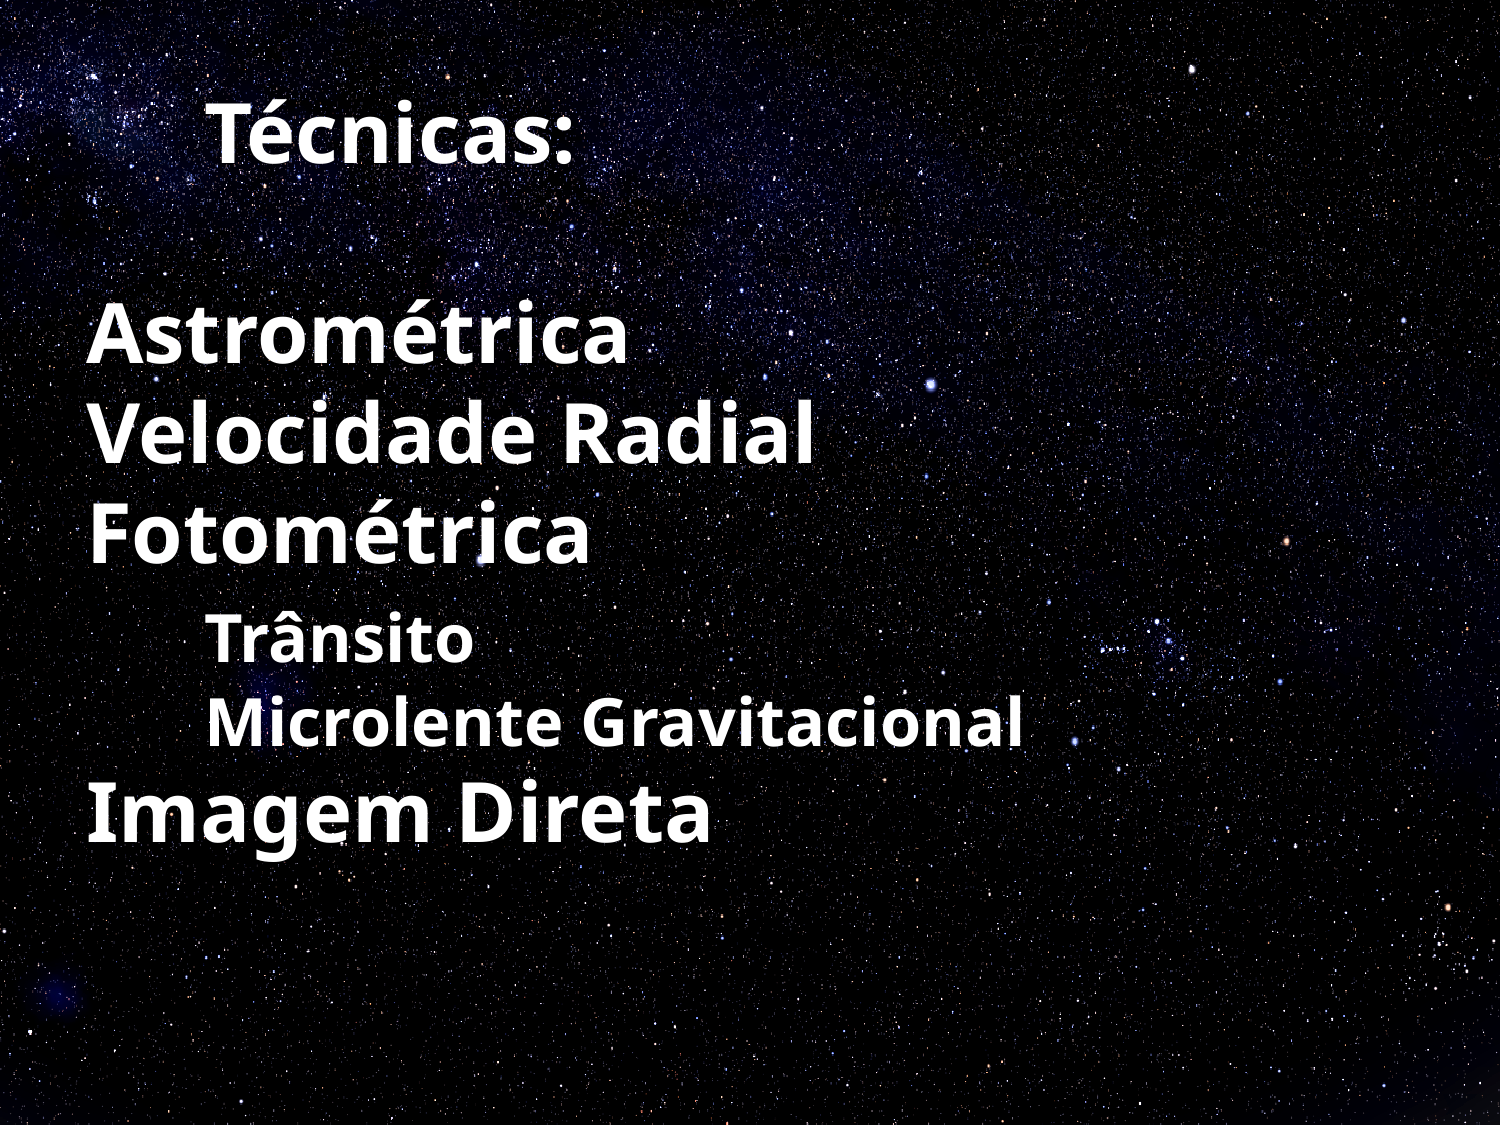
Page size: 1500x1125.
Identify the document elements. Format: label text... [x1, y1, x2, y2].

picture [0, 0, 1500, 1125]
title Técnicas: Astrométrica Velocidade Radial Fotométrica Trânsito Microlente Gravitacional Imagem Direta [70, 366, 1347, 674]
